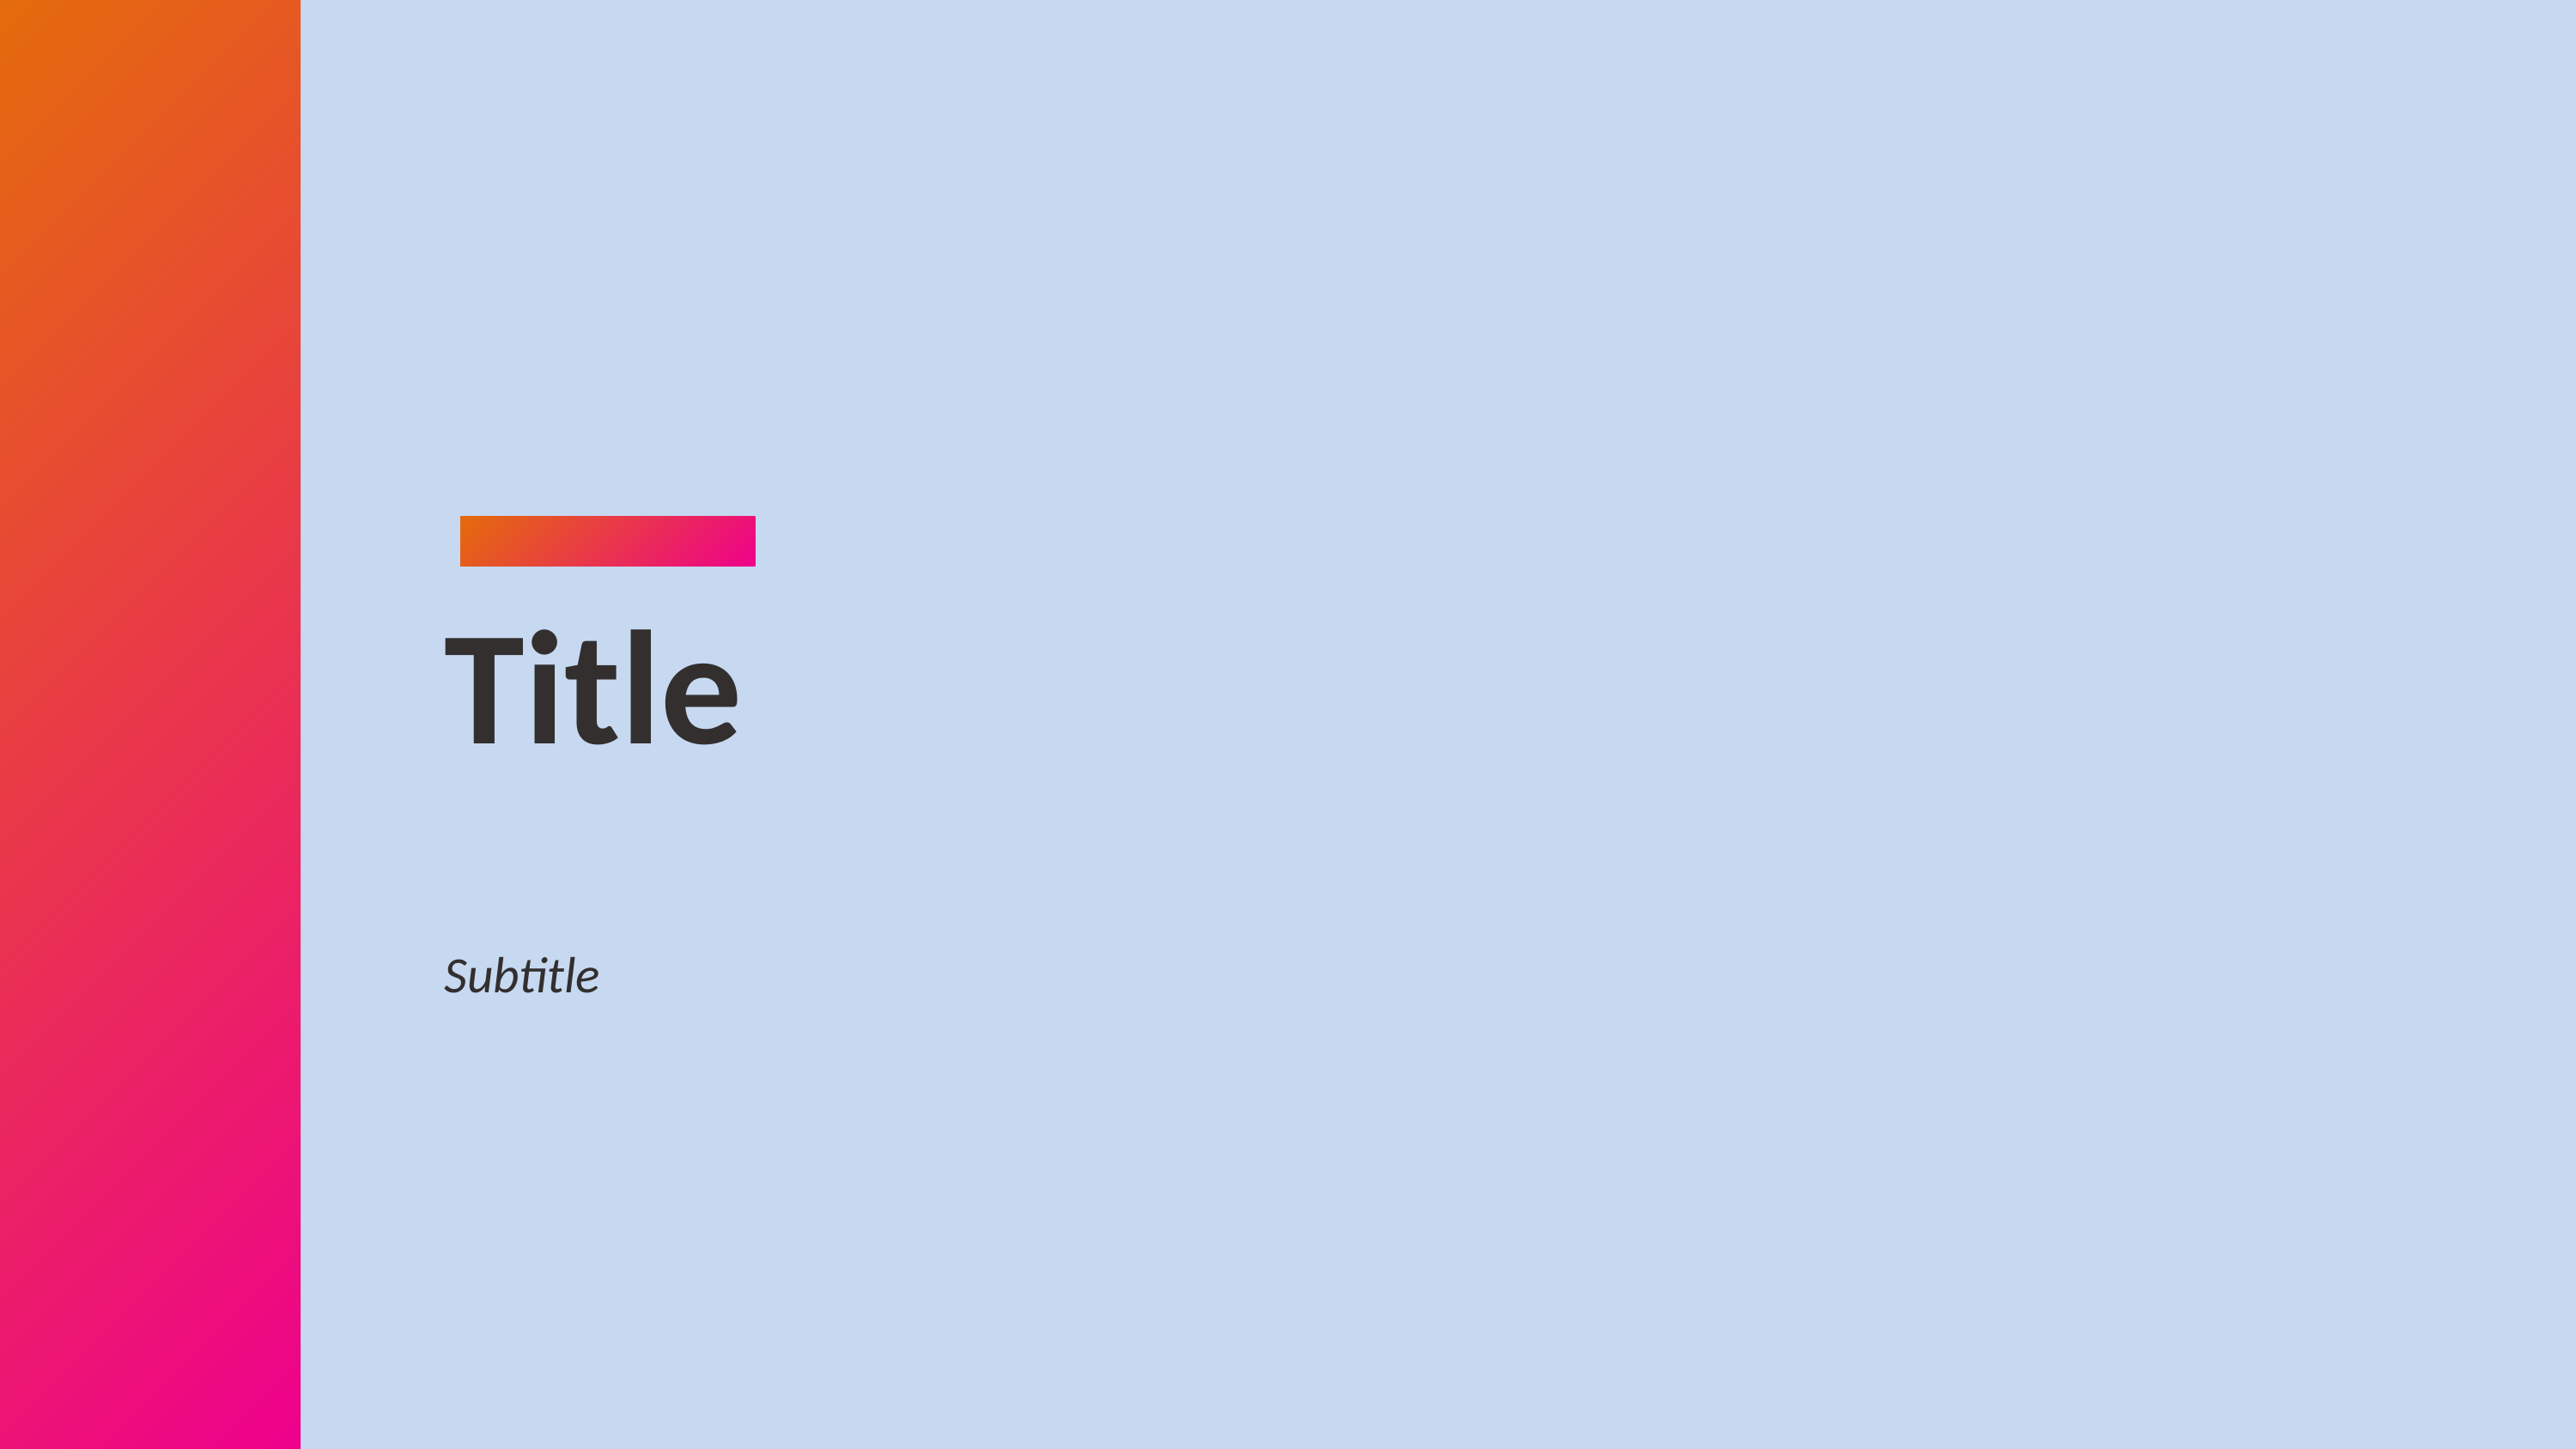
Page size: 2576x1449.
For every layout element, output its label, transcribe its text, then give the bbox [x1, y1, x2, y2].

title Title [442, 579, 2448, 934]
text_box [460, 516, 756, 567]
text_box Subtitle [442, 939, 2384, 1131]
